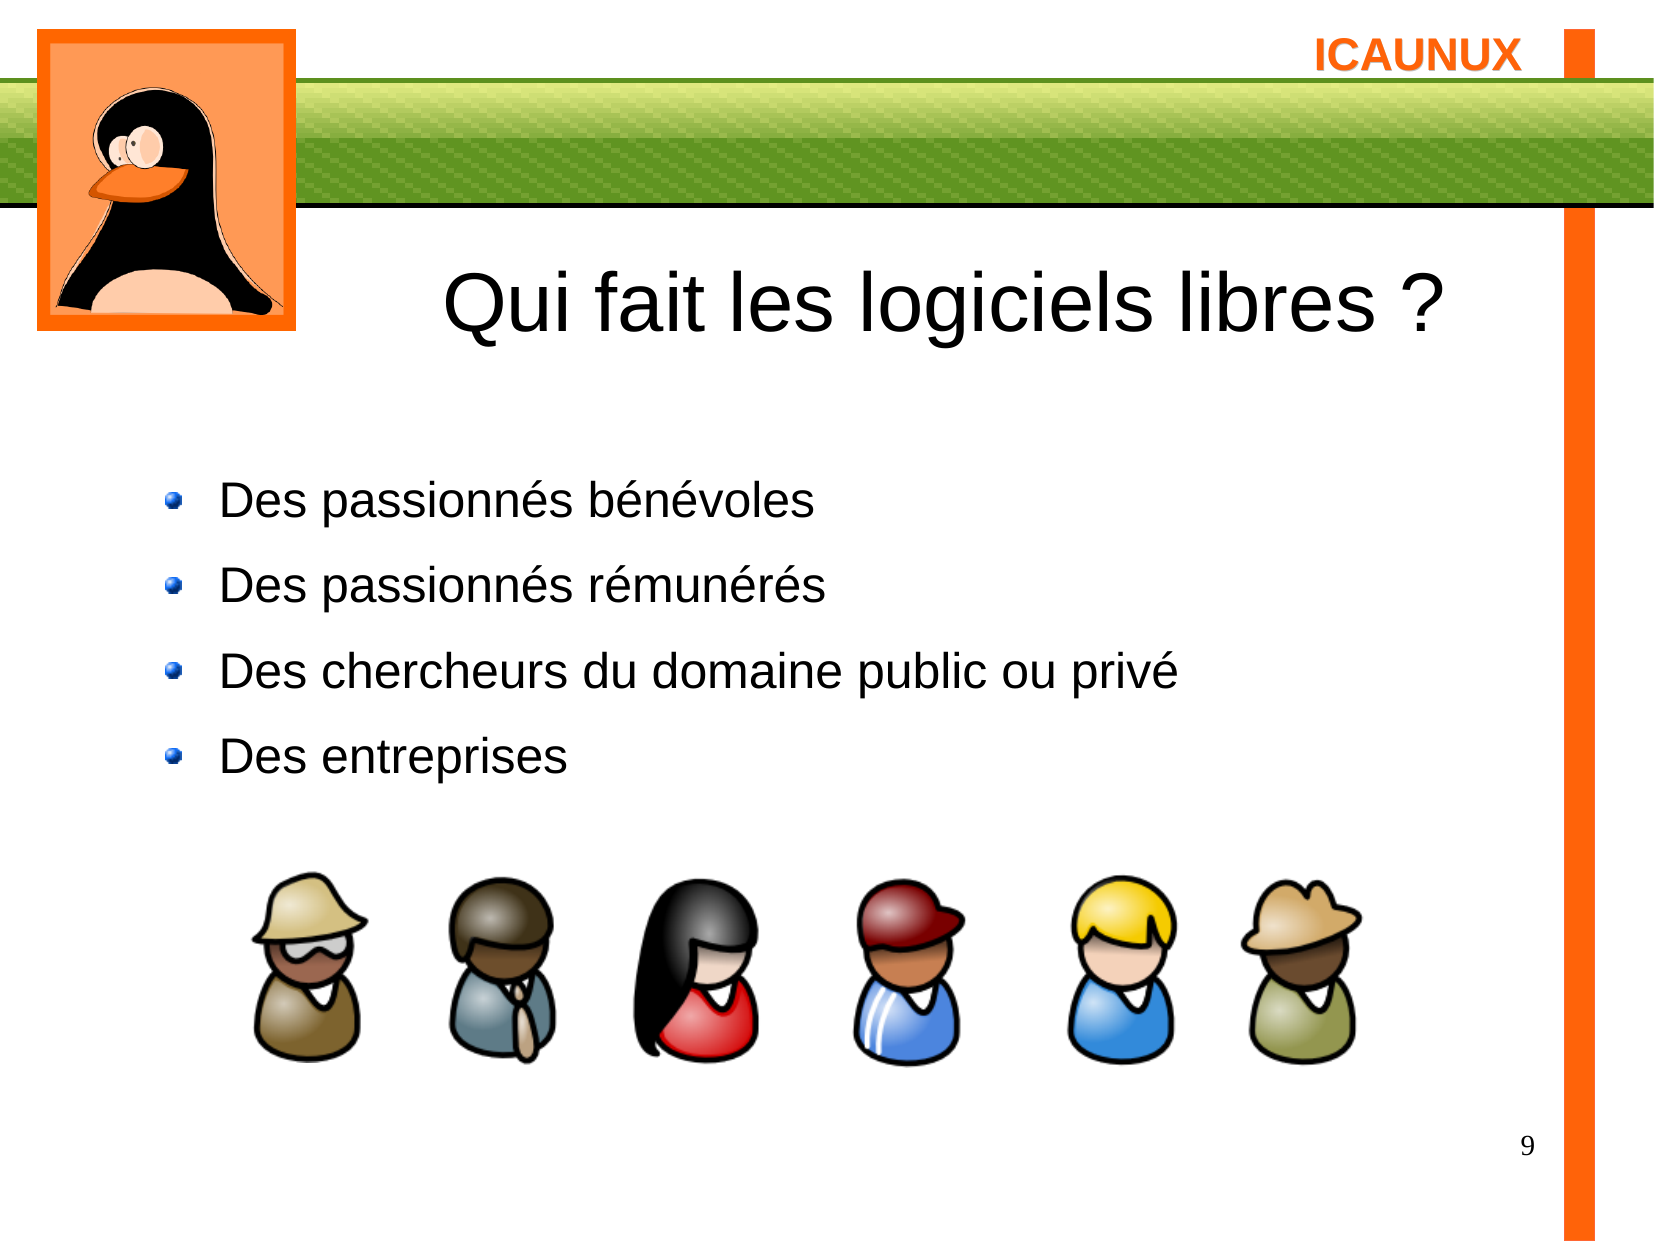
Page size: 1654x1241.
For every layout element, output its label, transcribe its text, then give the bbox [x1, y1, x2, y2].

picture [602, 873, 798, 1069]
picture [807, 871, 1003, 1068]
picture [212, 867, 601, 1068]
picture [1025, 871, 1398, 1068]
list Des passionnés bénévoles Des passionnés rémunérés Des chercheurs du domaine public ou privé Des entreprises [147, 472, 1571, 1109]
picture [0, 29, 1654, 331]
title Qui fait les logiciels libres ? [354, 236, 1536, 370]
